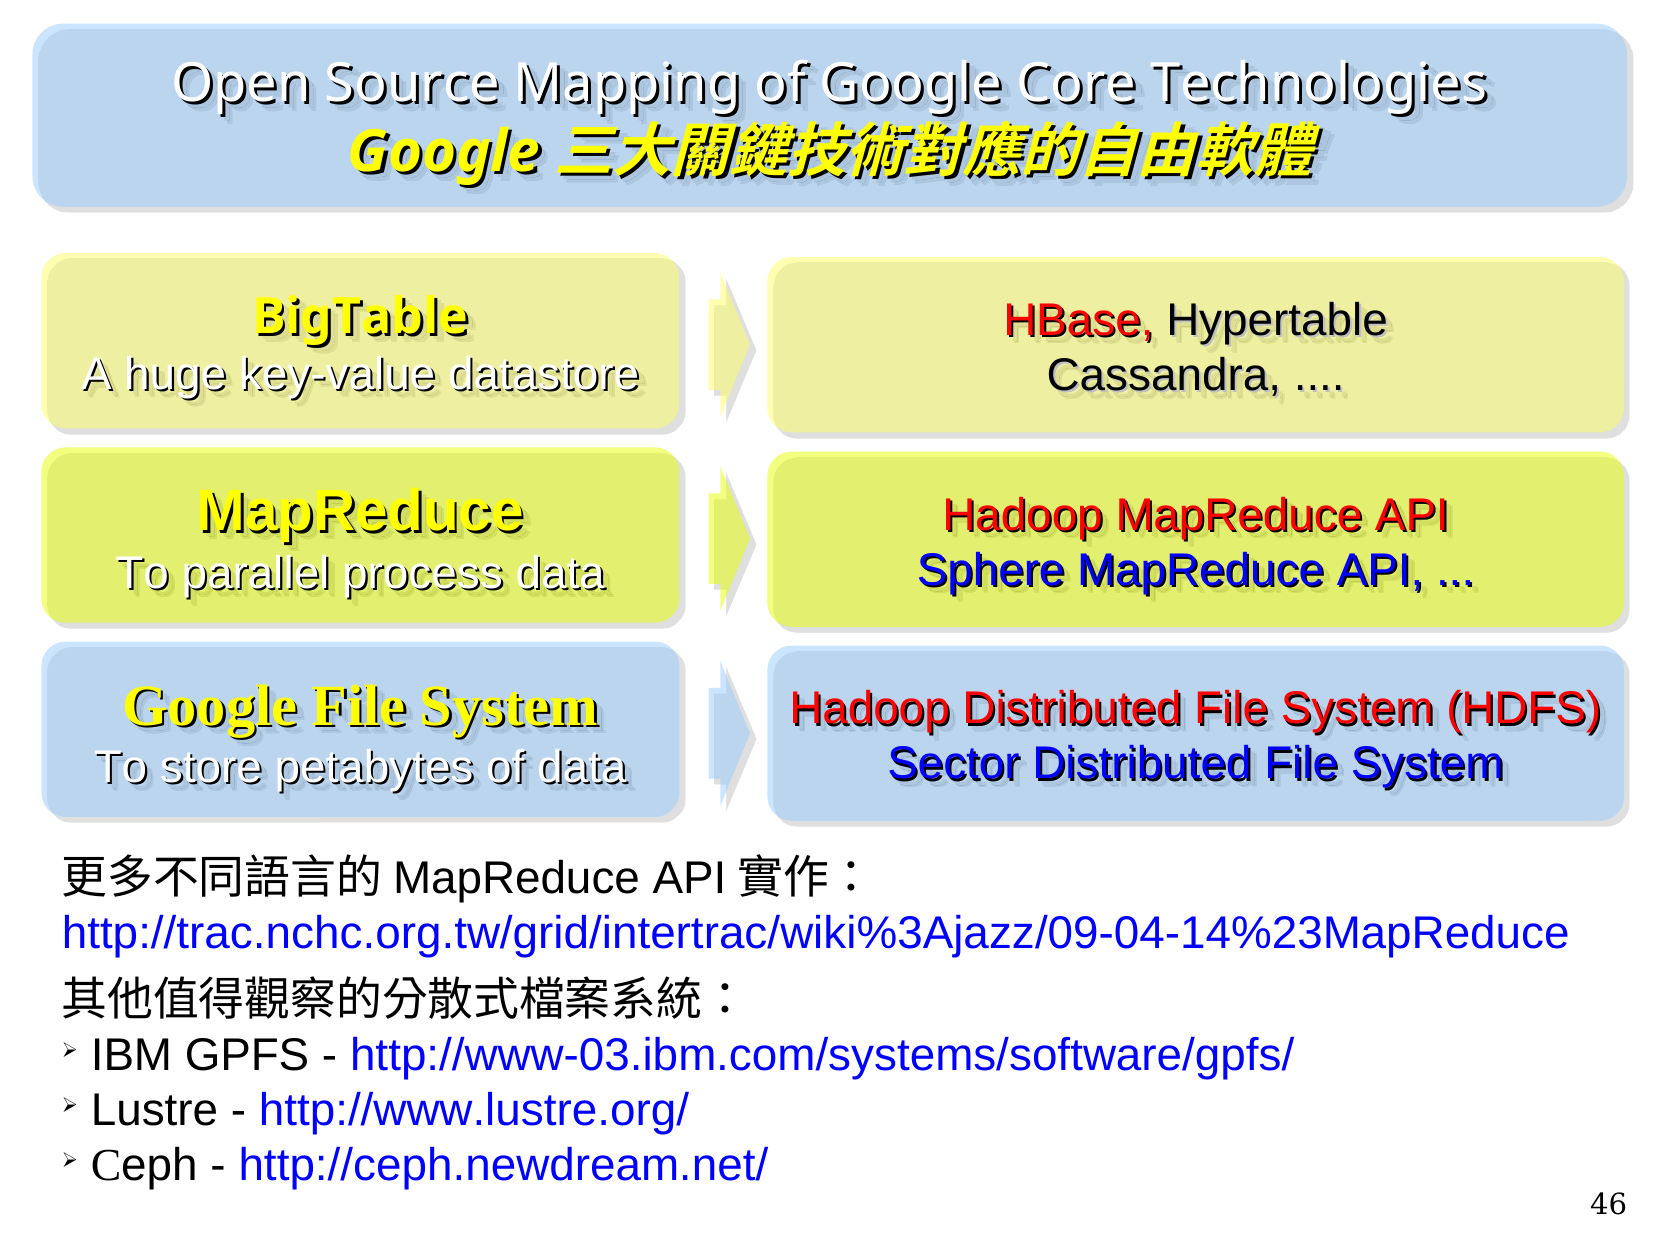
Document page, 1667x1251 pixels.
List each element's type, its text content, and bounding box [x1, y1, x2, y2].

text_box Hadoop Distributed File System (HDFS) Sector Distributed File System [767, 645, 1625, 821]
text_box [708, 272, 751, 417]
text_box [708, 660, 751, 806]
text_box MapReduce To parallel process data [41, 447, 680, 623]
text_box BigTable A huge key-value datastore [41, 253, 680, 429]
text_box HBase, Hypertable Cassandra, .... [767, 257, 1625, 433]
text_box Google File System To store petabytes of data [41, 641, 680, 817]
text_box 更多不同語言的MapReduce API實作： http://trac.nchc.org.tw/grid/intertrac/wiki%3Ajazz/09-04-14%23MapReduce 其他值得觀察的分散式檔案系統： IBM GPFS - http://www-03.ibm.com/systems/software/gpfs/ Lustre - http://www.lustre.org/ Ceph - http://ceph.newdream.net/ [47, 840, 1642, 1198]
text_box Hadoop MapReduce API Sphere MapReduce API, ... [767, 451, 1625, 627]
text_box Open Source Mapping of Google Core Technologies Google三大關鍵技術對應的自由軟體 [32, 23, 1628, 207]
text_box [708, 466, 751, 611]
